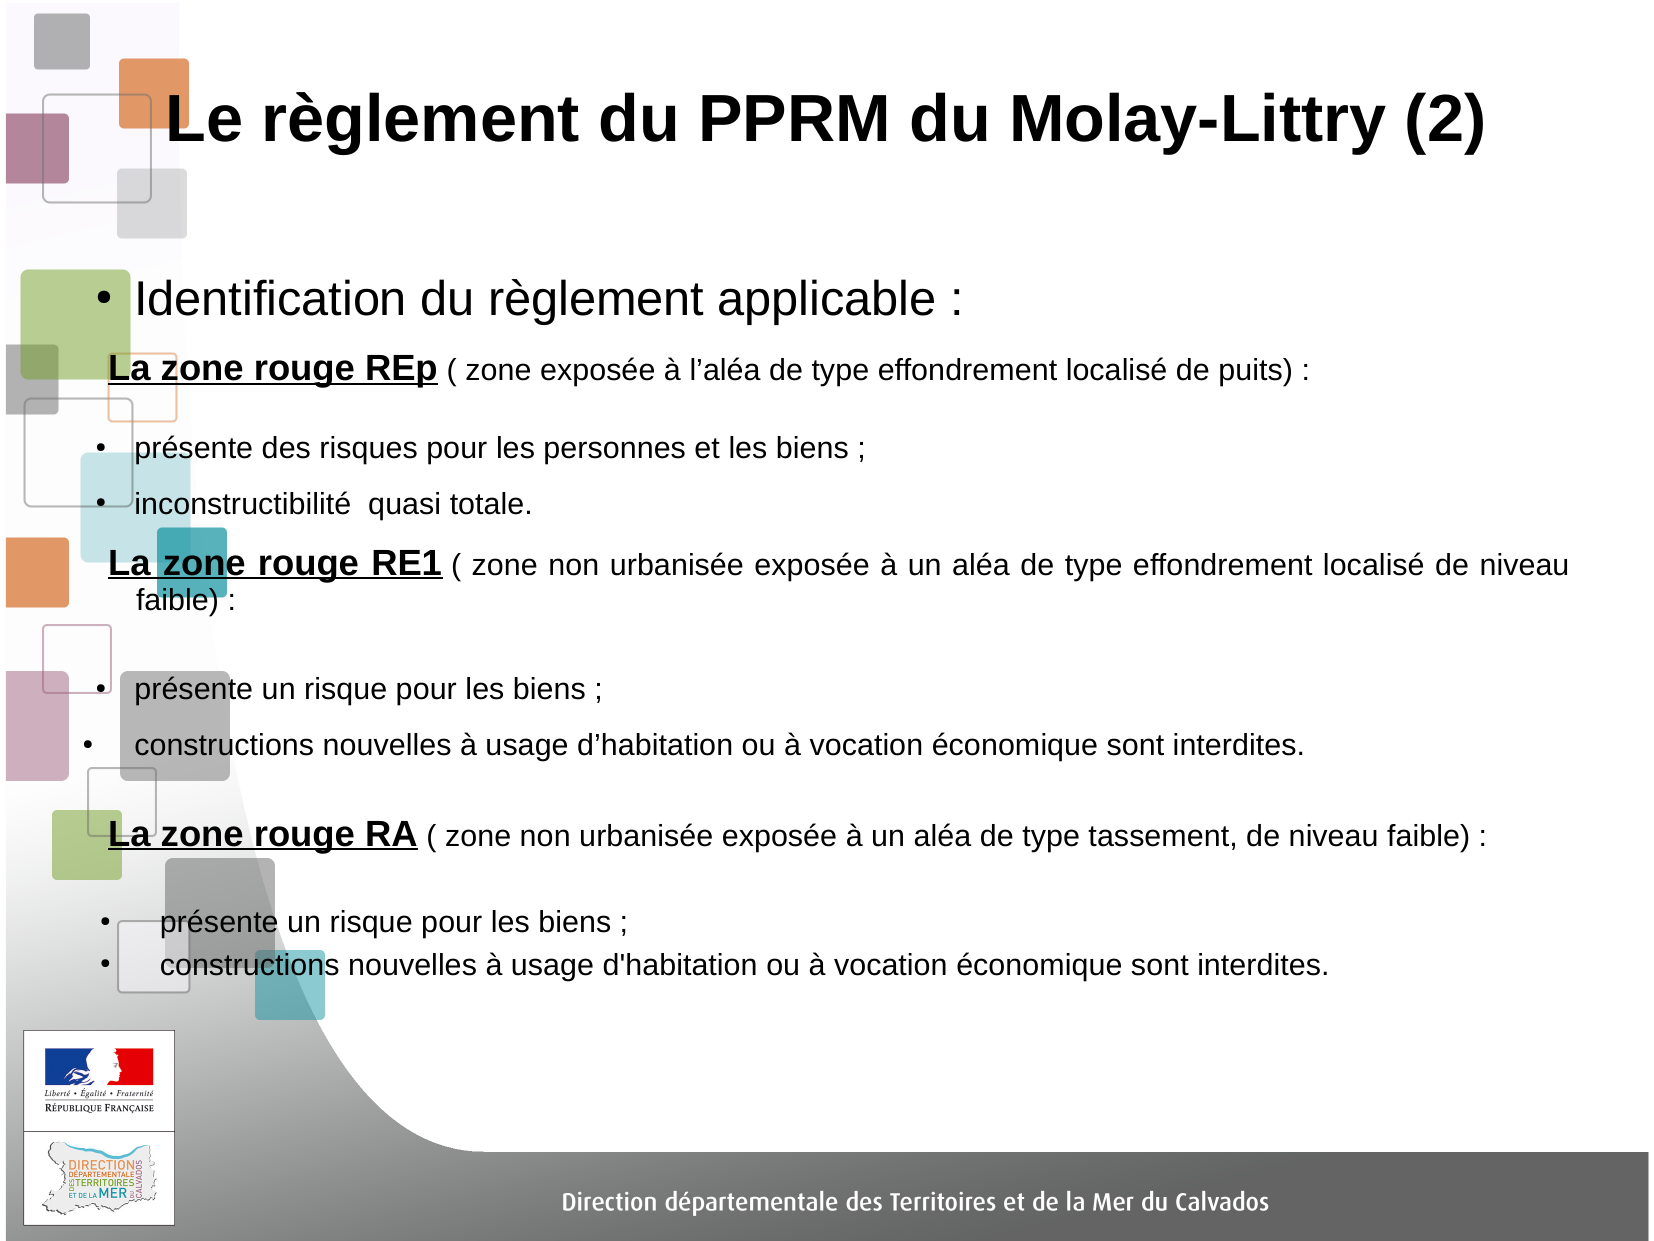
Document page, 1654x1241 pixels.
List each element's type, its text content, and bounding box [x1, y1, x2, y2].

title Le règlement du PPRM du Molay-Littry (2) [82, 35, 1571, 201]
list Identification du règlement applicable : La zone rouge REp ( zone exposée à l’aléa de type effondrement localisé de puits) : présente des risques pour les personnes et les biens ; inconstructibilité quasi totale. La zone rouge RE1 ( zone non urbanisée exposée à un aléa de type effondrement localisé de niveau faible) : présente un risque pour les biens ; constructions nouvelles à usage d’habitation ou à vocation économique sont interdites. La zone rouge RA ( zone non urbanisée exposée à un aléa de type tassement, de niveau faible) : présente un risque pour les biens ; constructions nouvelles à usage d'habitation ou à vocation économique sont interdites. [82, 271, 1571, 991]
picture [5, 3, 1654, 1241]
